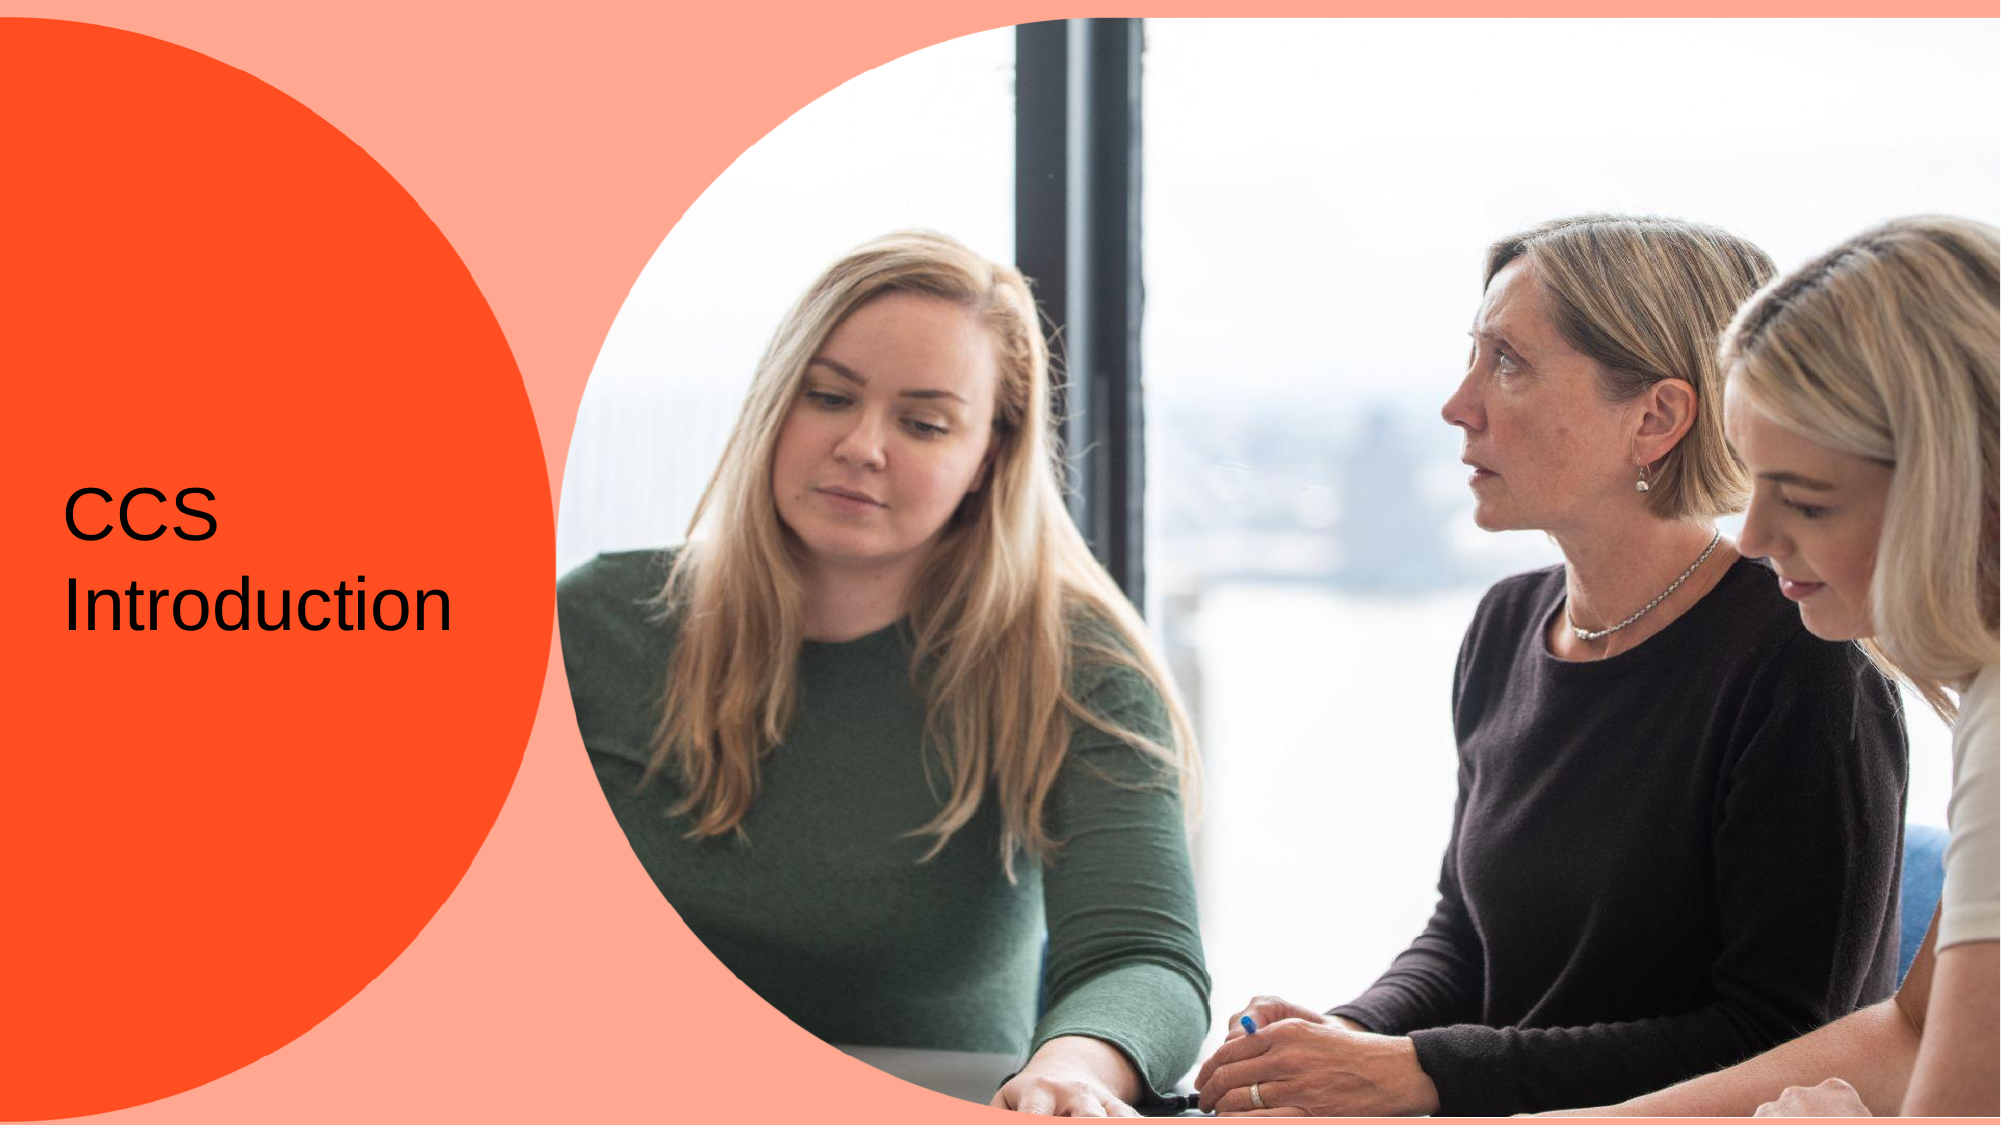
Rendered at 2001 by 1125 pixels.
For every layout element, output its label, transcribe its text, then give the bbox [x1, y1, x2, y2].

text_box CCS Introduction [42, 405, 532, 706]
